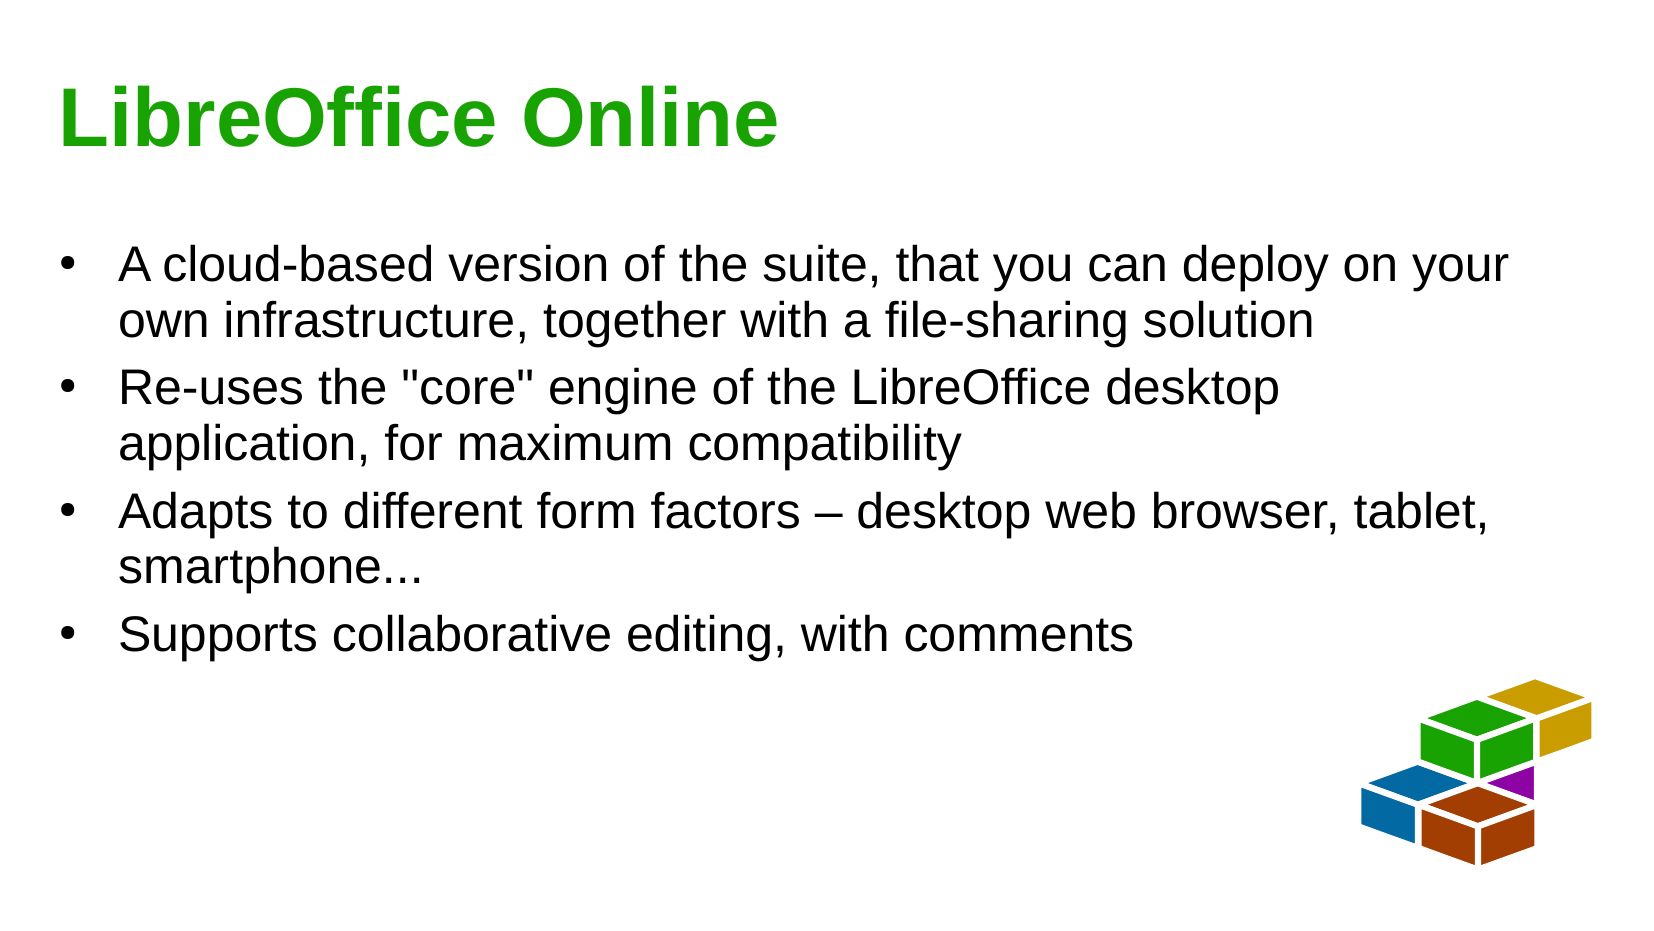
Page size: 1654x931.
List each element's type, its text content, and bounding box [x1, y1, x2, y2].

title LibreOffice Online [59, 59, 1595, 178]
list A cloud-based version of the suite, that you can deploy on your own infrastructure, together with a file-sharing solution Re-uses the "core" engine of the LibreOffice desktop application, for maximum compatibility Adapts to different form factors – desktop web browser, tablet, smartphone... Supports collaborative editing, with comments [59, 236, 1536, 875]
